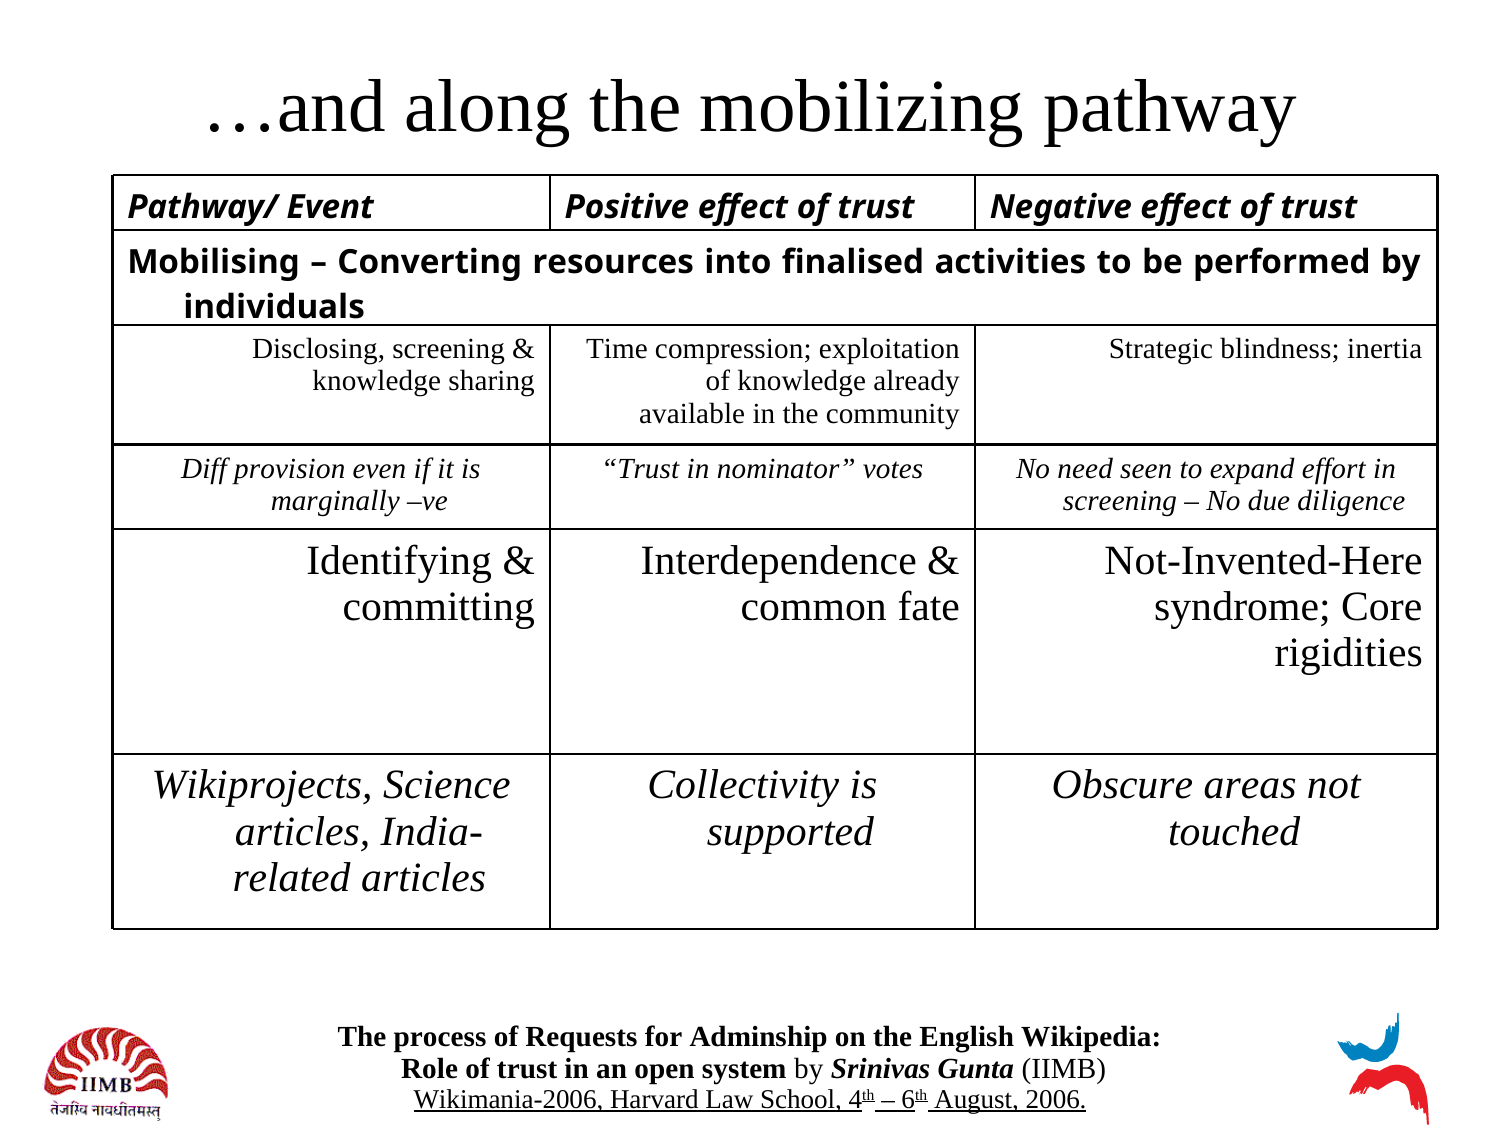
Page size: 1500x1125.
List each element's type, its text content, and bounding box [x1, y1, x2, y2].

text_box Disclosing, screening & knowledge sharing [114, 326, 549, 443]
text_box Positive effect of trust [551, 176, 974, 229]
text_box Pathway/ Event [114, 176, 549, 229]
text_box Diff provision even if it is marginally –ve [114, 446, 549, 528]
text_box Negative effect of trust [976, 176, 1436, 229]
picture [1337, 1012, 1431, 1125]
text_box Identifying & committing [114, 530, 549, 753]
text_box Mobilising – Converting resources into finalised activities to be performed by individuals [114, 231, 1436, 324]
text_box Wikiprojects, Science articles, India-related articles [114, 755, 549, 928]
text_box “Trust in nominator” votes [551, 446, 974, 528]
title …and along the mobilizing pathway [112, 37, 1388, 174]
text_box Time compression; exploitation of knowledge already available in the community [551, 326, 974, 443]
text_box No need seen to expand effort in screening – No due diligence [976, 446, 1436, 528]
text_box Interdependence & common fate [551, 530, 974, 753]
text_box Strategic blindness; inertia [976, 326, 1436, 443]
text_box Obscure areas not touched [976, 755, 1436, 928]
text_box Not-Invented-Here syndrome; Core rigidities [976, 530, 1436, 753]
text_box Collectivity is supported [551, 755, 974, 928]
